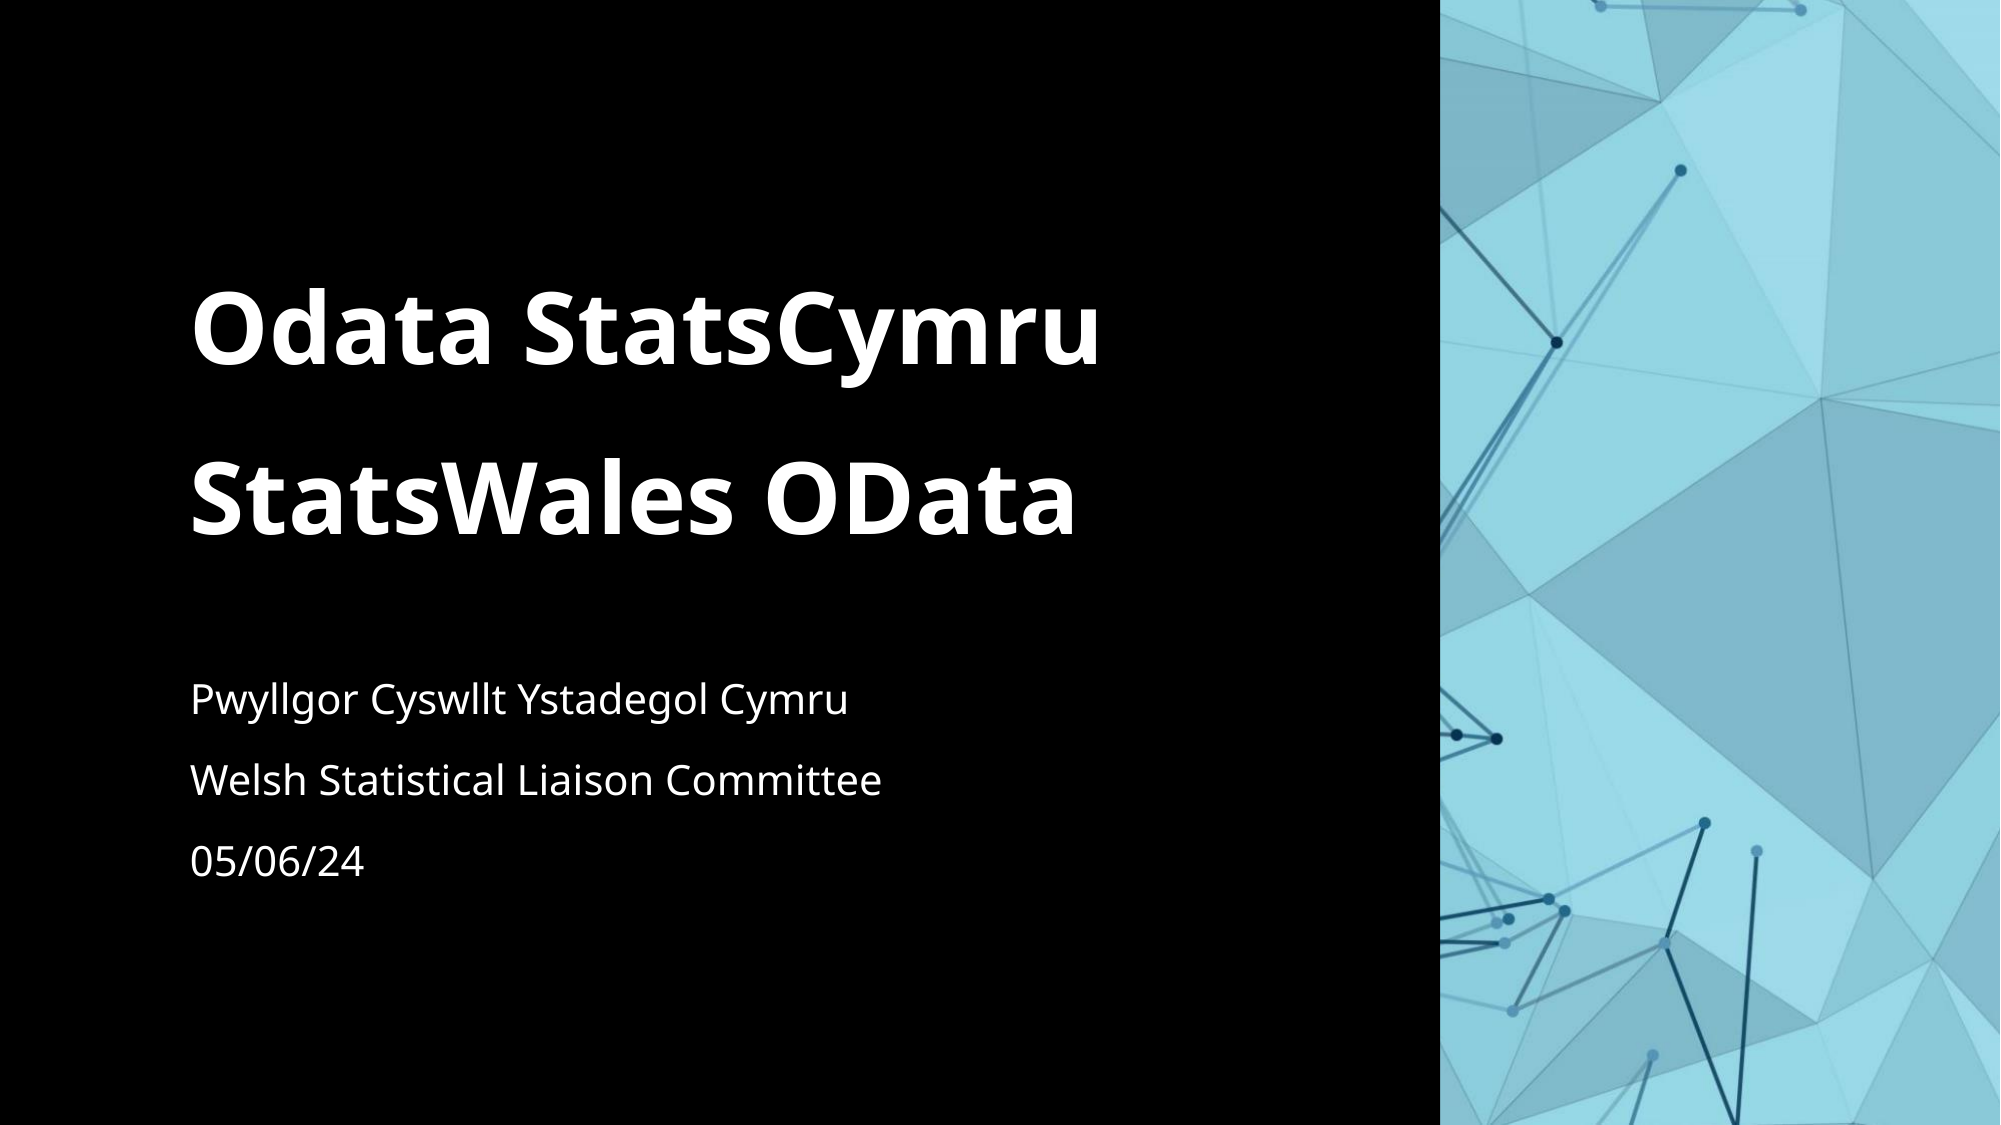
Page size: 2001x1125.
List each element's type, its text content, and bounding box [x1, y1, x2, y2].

text_box [0, 0, 1440, 1125]
picture [1440, 0, 2000, 1125]
title Odata StatsCymru StatsWales OData [174, 184, 1593, 563]
subtitle Pwyllgor Cyswllt Ystadegol Cymru Welsh Statistical Liaison Committee 05/06/24 [174, 655, 1000, 977]
